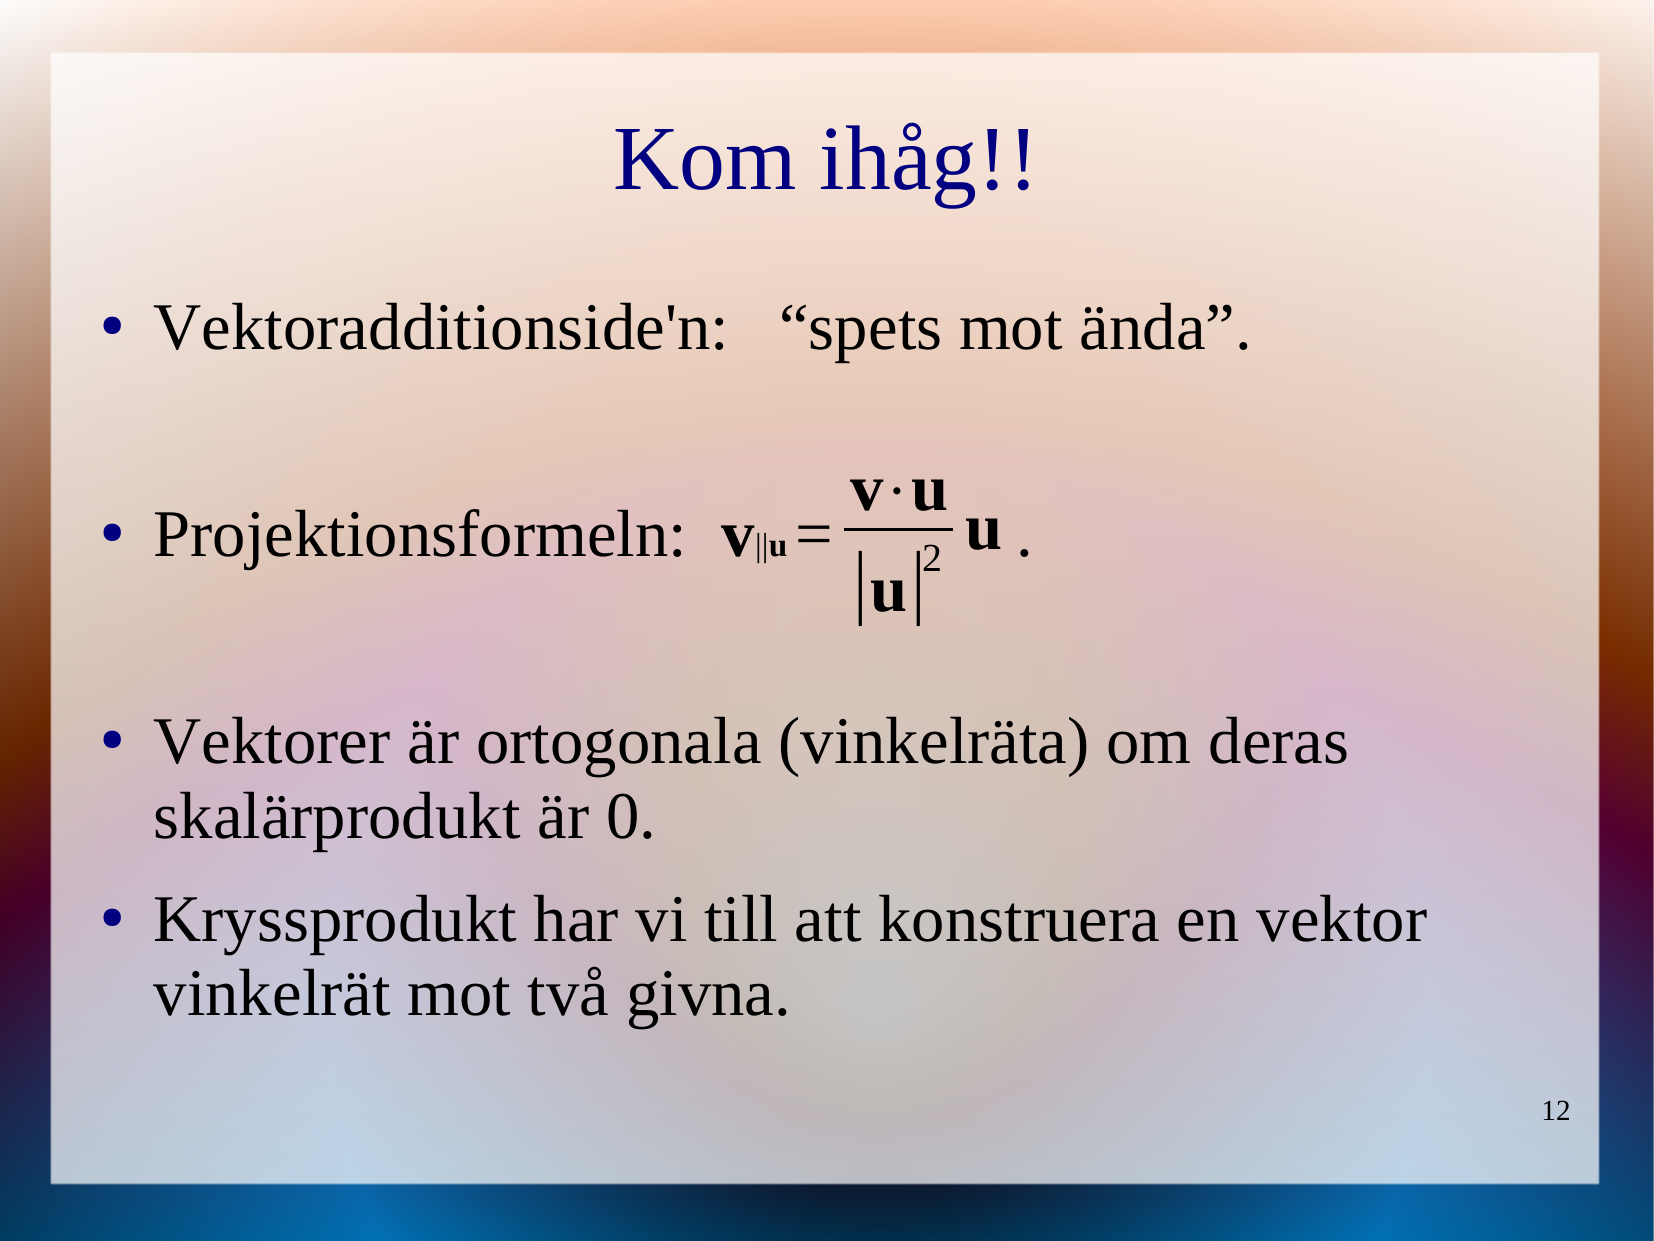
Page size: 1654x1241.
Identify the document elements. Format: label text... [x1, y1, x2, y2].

title Kom ihåg!! [82, 55, 1571, 263]
list Vektoradditionside'n: “spets mot ända”. Projektionsformeln: v||u = . Vektorer är ortogonala (vinkelräta) om deras skalärprodukt är 0. Kryssprodukt har vi till att konstruera en vektor vinkelrät mot två givna. [82, 290, 1571, 1109]
chart [834, 451, 1009, 630]
picture [0, 0, 1654, 1241]
